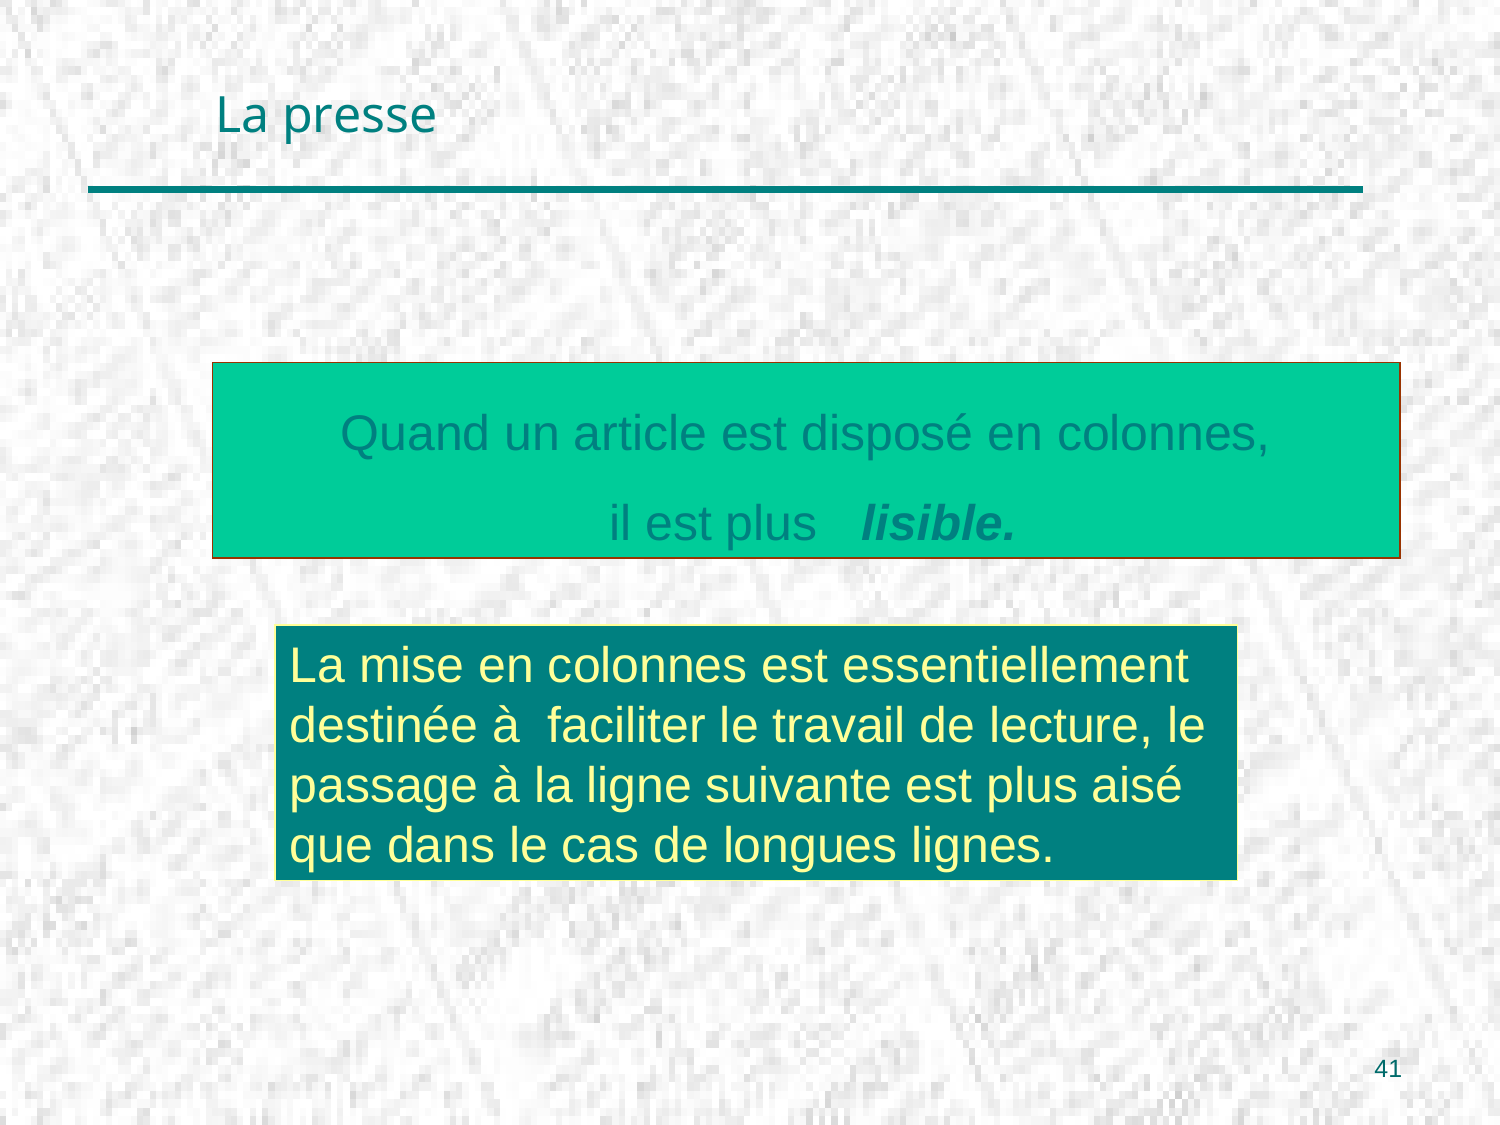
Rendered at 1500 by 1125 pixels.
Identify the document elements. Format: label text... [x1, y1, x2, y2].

picture [0, 0, 1500, 1125]
text_box La mise en colonnes est essentiellement destinée à faciliter le travail de lecture, le passage à la ligne suivante est plus aisé que dans le cas de longues lignes. [275, 624, 1238, 881]
text_box Quand un article est disposé en colonnes, il est plus lisible. [212, 362, 1401, 558]
text_box La presse [200, 74, 454, 151]
